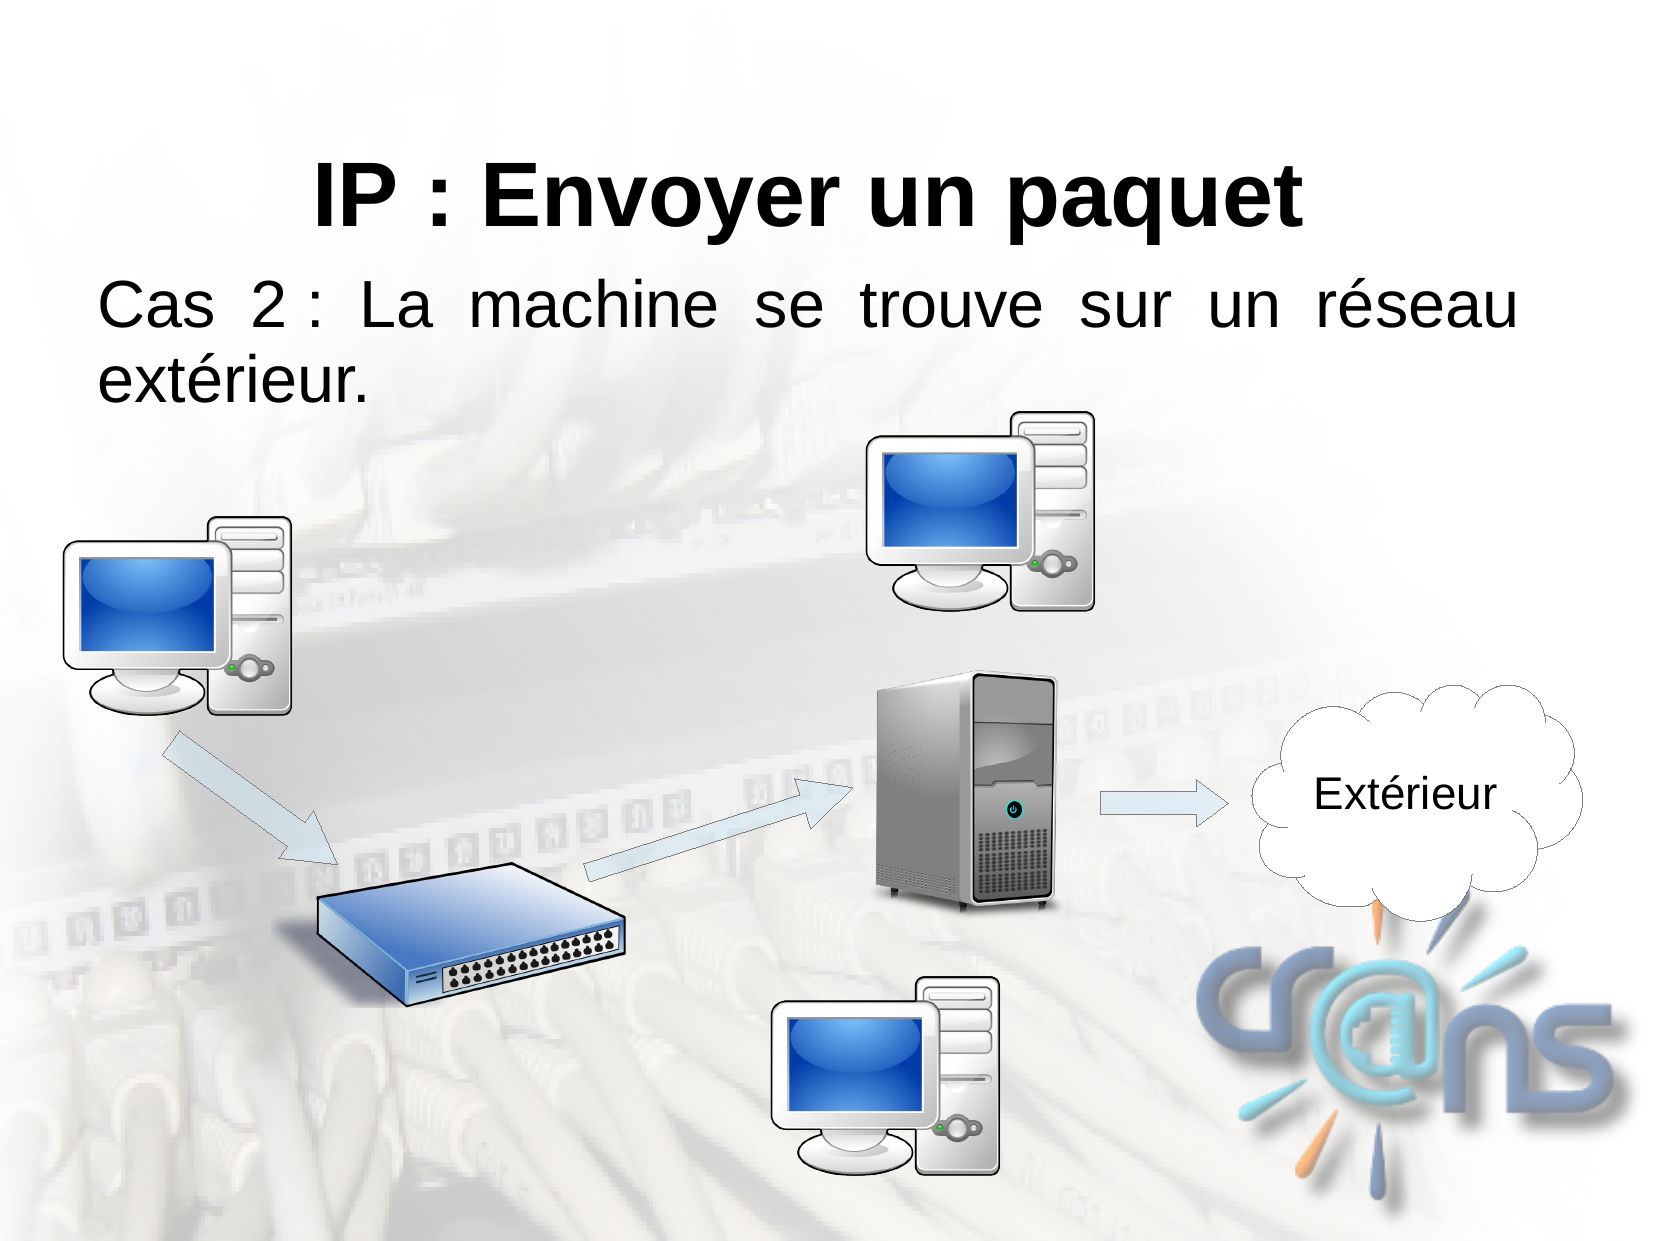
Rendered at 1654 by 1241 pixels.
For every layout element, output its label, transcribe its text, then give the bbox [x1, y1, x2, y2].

text_box [1100, 779, 1229, 827]
text_box [1251, 685, 1583, 922]
text_box [583, 778, 853, 882]
picture [0, 0, 1654, 1241]
title IP : Envoyer un paquet [82, 90, 1536, 259]
text_box Cas 2 : La machine se trouve sur un réseau extérieur. [82, 259, 1536, 425]
text_box [162, 733, 338, 865]
text_box Extérieur [1299, 760, 1536, 827]
